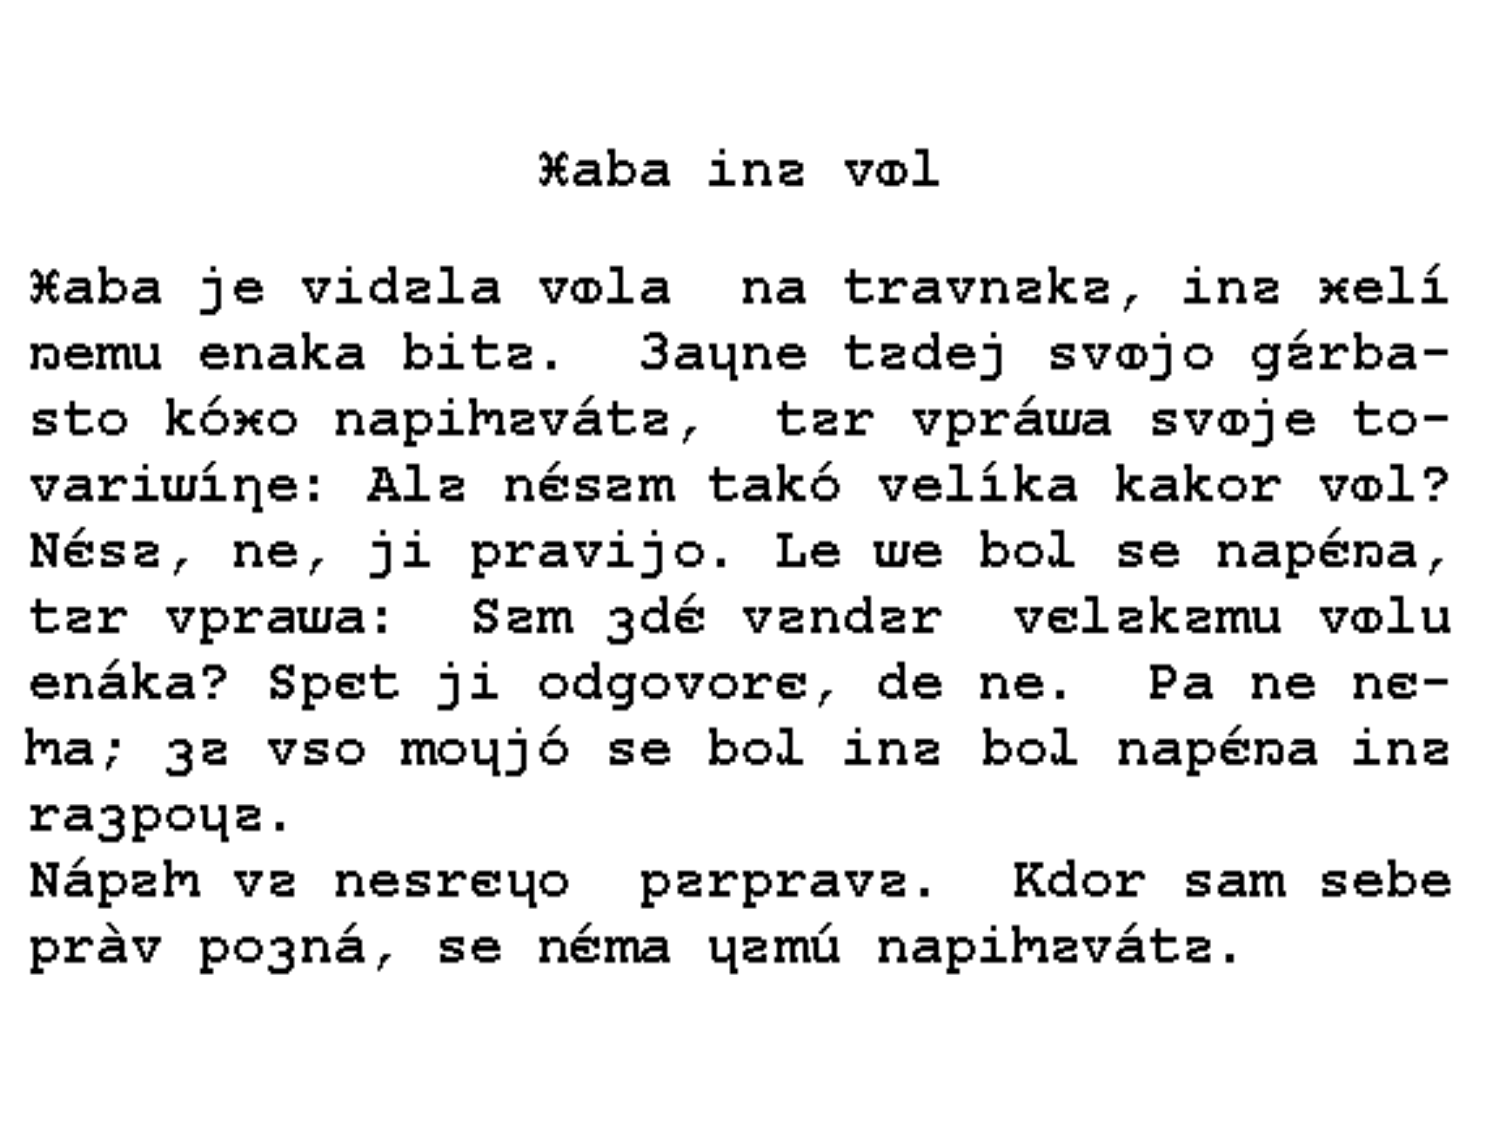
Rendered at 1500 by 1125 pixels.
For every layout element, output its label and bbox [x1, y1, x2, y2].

picture [0, 78, 1472, 996]
